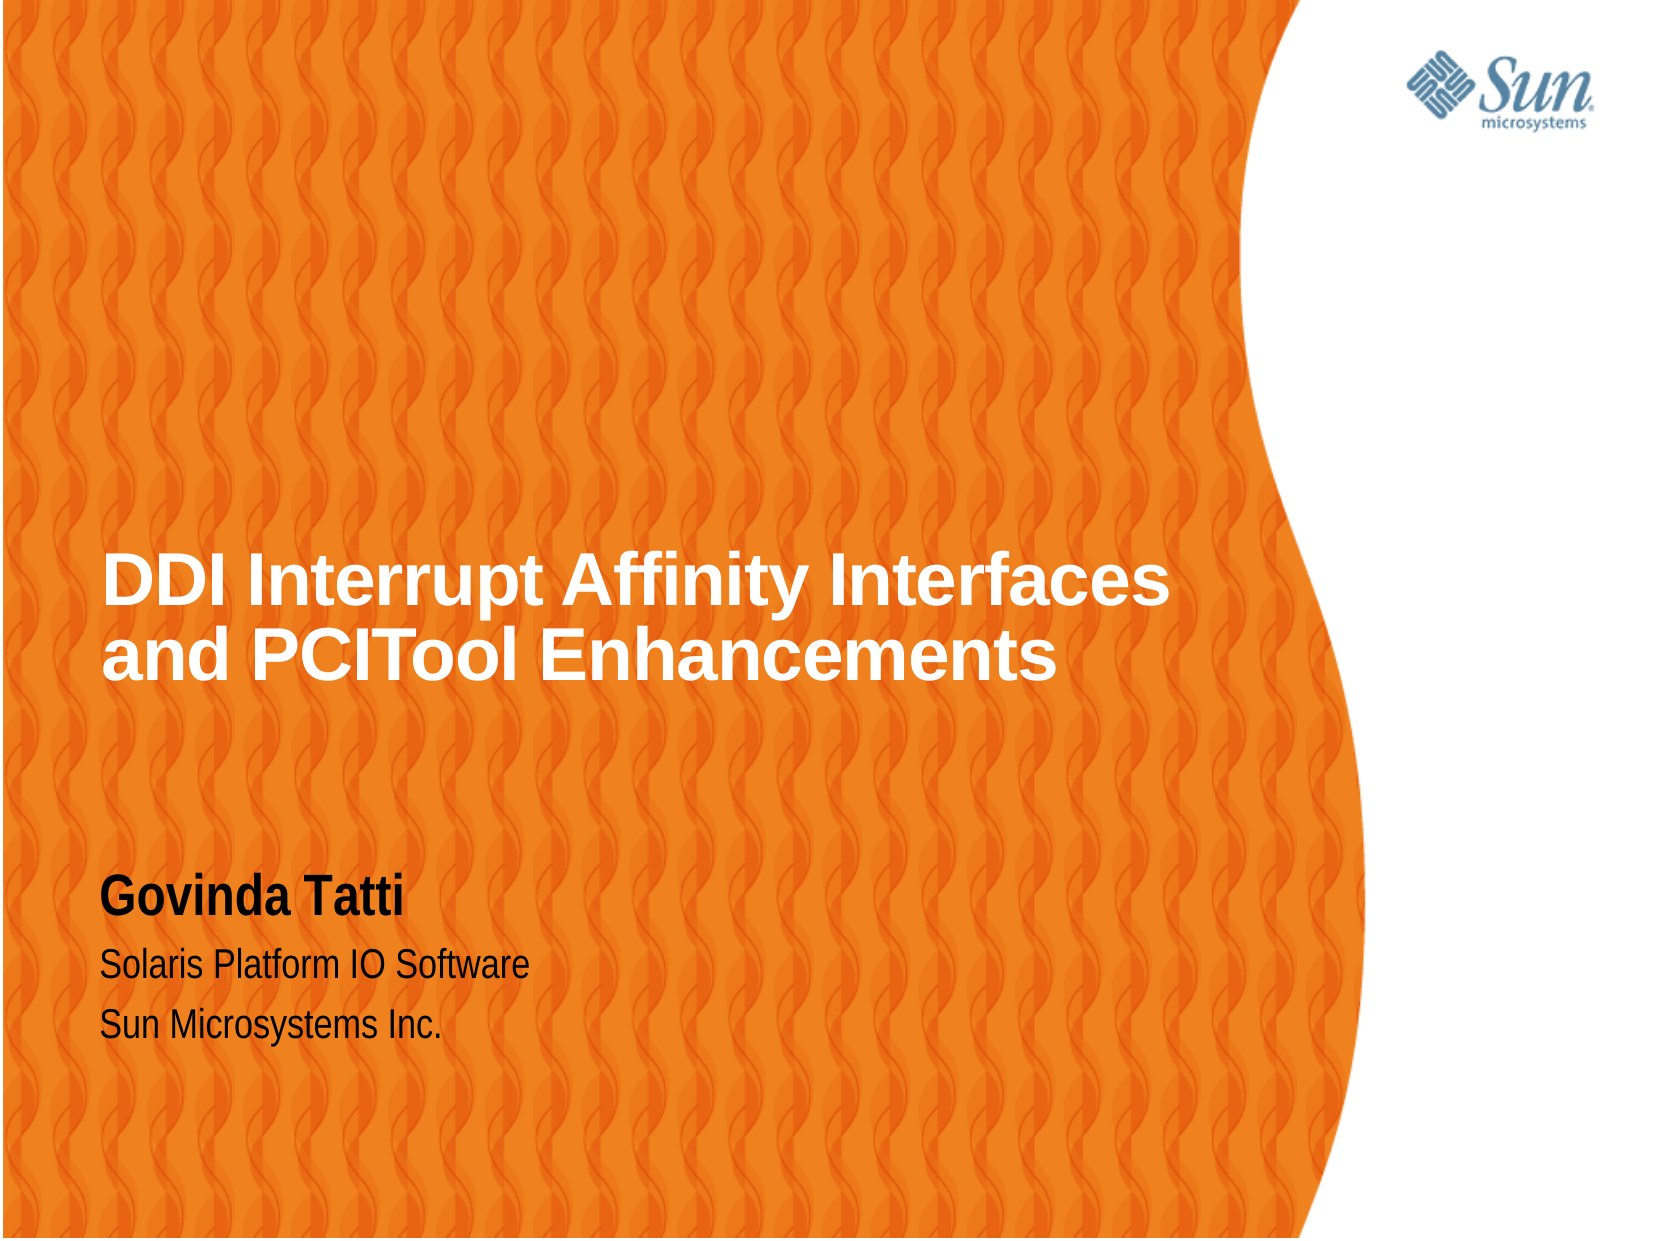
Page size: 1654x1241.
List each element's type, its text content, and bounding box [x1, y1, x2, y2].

list Govinda Tatti Solaris Platform IO Software Sun Microsystems Inc. [99, 861, 1126, 1047]
title DDI Interrupt Affinity Interfaces and PCITool Enhancements [101, 426, 1242, 696]
picture [3, 0, 1654, 1238]
